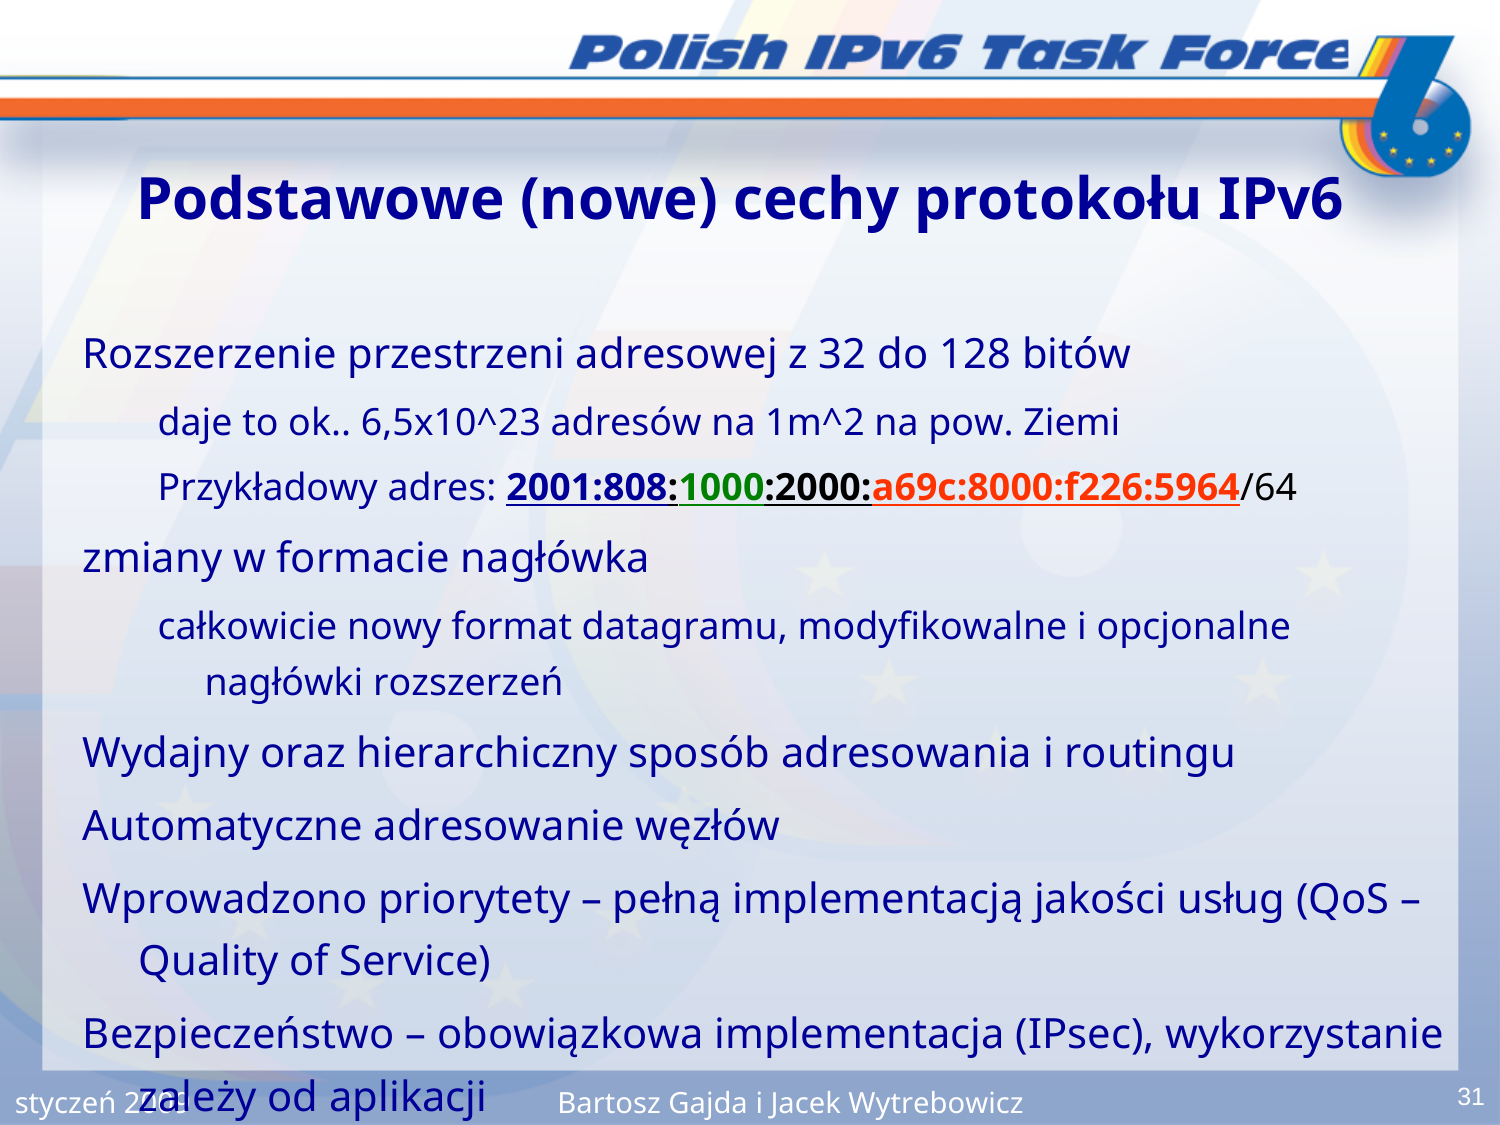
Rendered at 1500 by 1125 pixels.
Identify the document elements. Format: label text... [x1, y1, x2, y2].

text_box Rozszerzenie przestrzeni adresowej z 32 do 128 bitów daje to ok.. 6,5x10^23 adresów na 1m^2 na pow. Ziemi Przykładowy adres: 2001:808:1000:2000:a69c:8000:f226:5964/64 zmiany w formacie nagłówka całkowicie nowy format datagramu, modyfikowalne i opcjonalne nagłówki rozszerzeń Wydajny oraz hierarchiczny sposób adresowania i routingu Automatyczne adresowanie węzłów Wprowadzono priorytety – pełną implementacją jakości usług (QoS – Quality of Service) Bezpieczeństwo – obowiązkowa implementacja (IPsec), wykorzystanie zależy od aplikacji Możliwość późniejszego dodawania i modyfikowania opcji [69, 311, 1473, 1018]
text_box Podstawowe (nowe) cechy protokołu IPv6 [37, 112, 1443, 244]
picture [0, 0, 1500, 1125]
